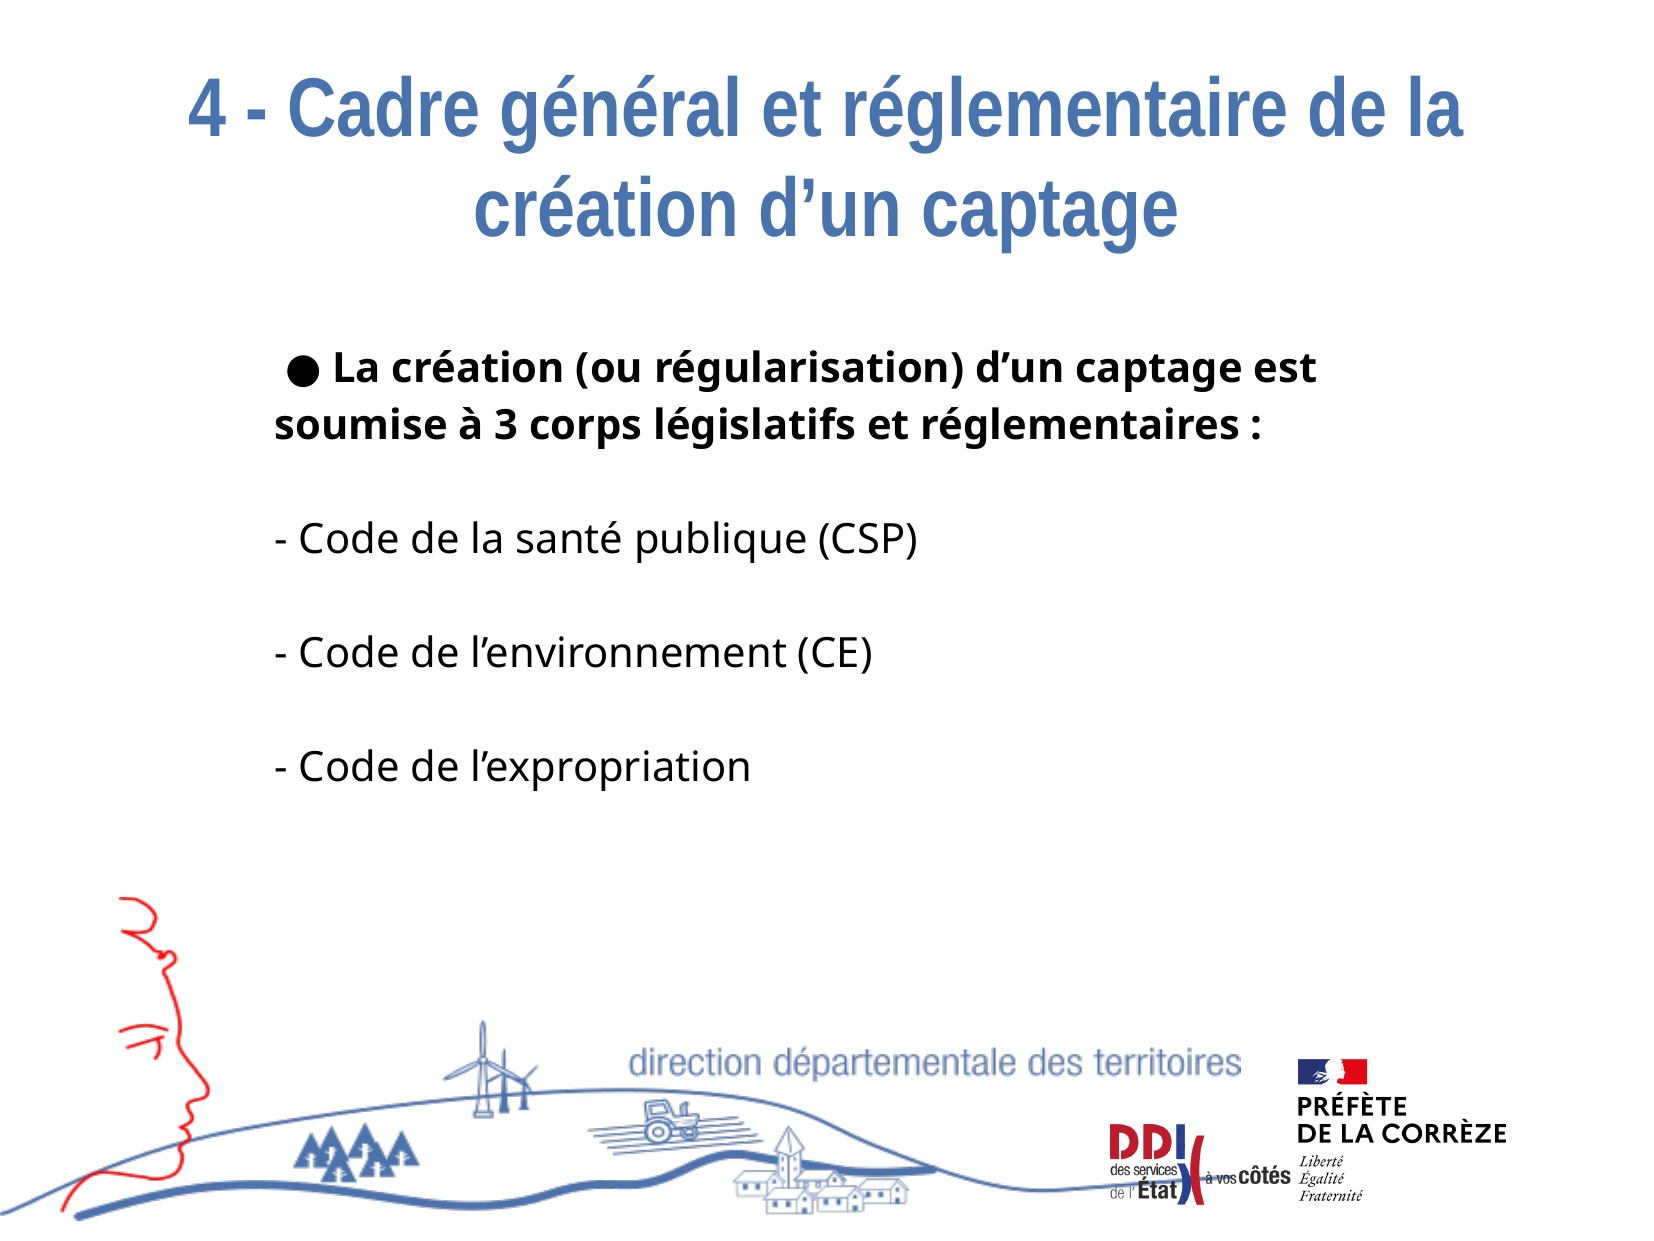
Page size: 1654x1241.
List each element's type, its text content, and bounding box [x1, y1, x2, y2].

picture [0, 897, 1291, 1221]
text_box ● La création (ou régularisation) d’un captage est soumise à 3 corps législatifs et réglementaires : - Code de la santé publique (CSP) - Code de l’environnement (CE) - Code de l’expropriation [259, 330, 1512, 718]
picture [1298, 1059, 1506, 1201]
title 4 - Cadre général et réglementaire de la création d’un captage [82, 49, 1571, 257]
